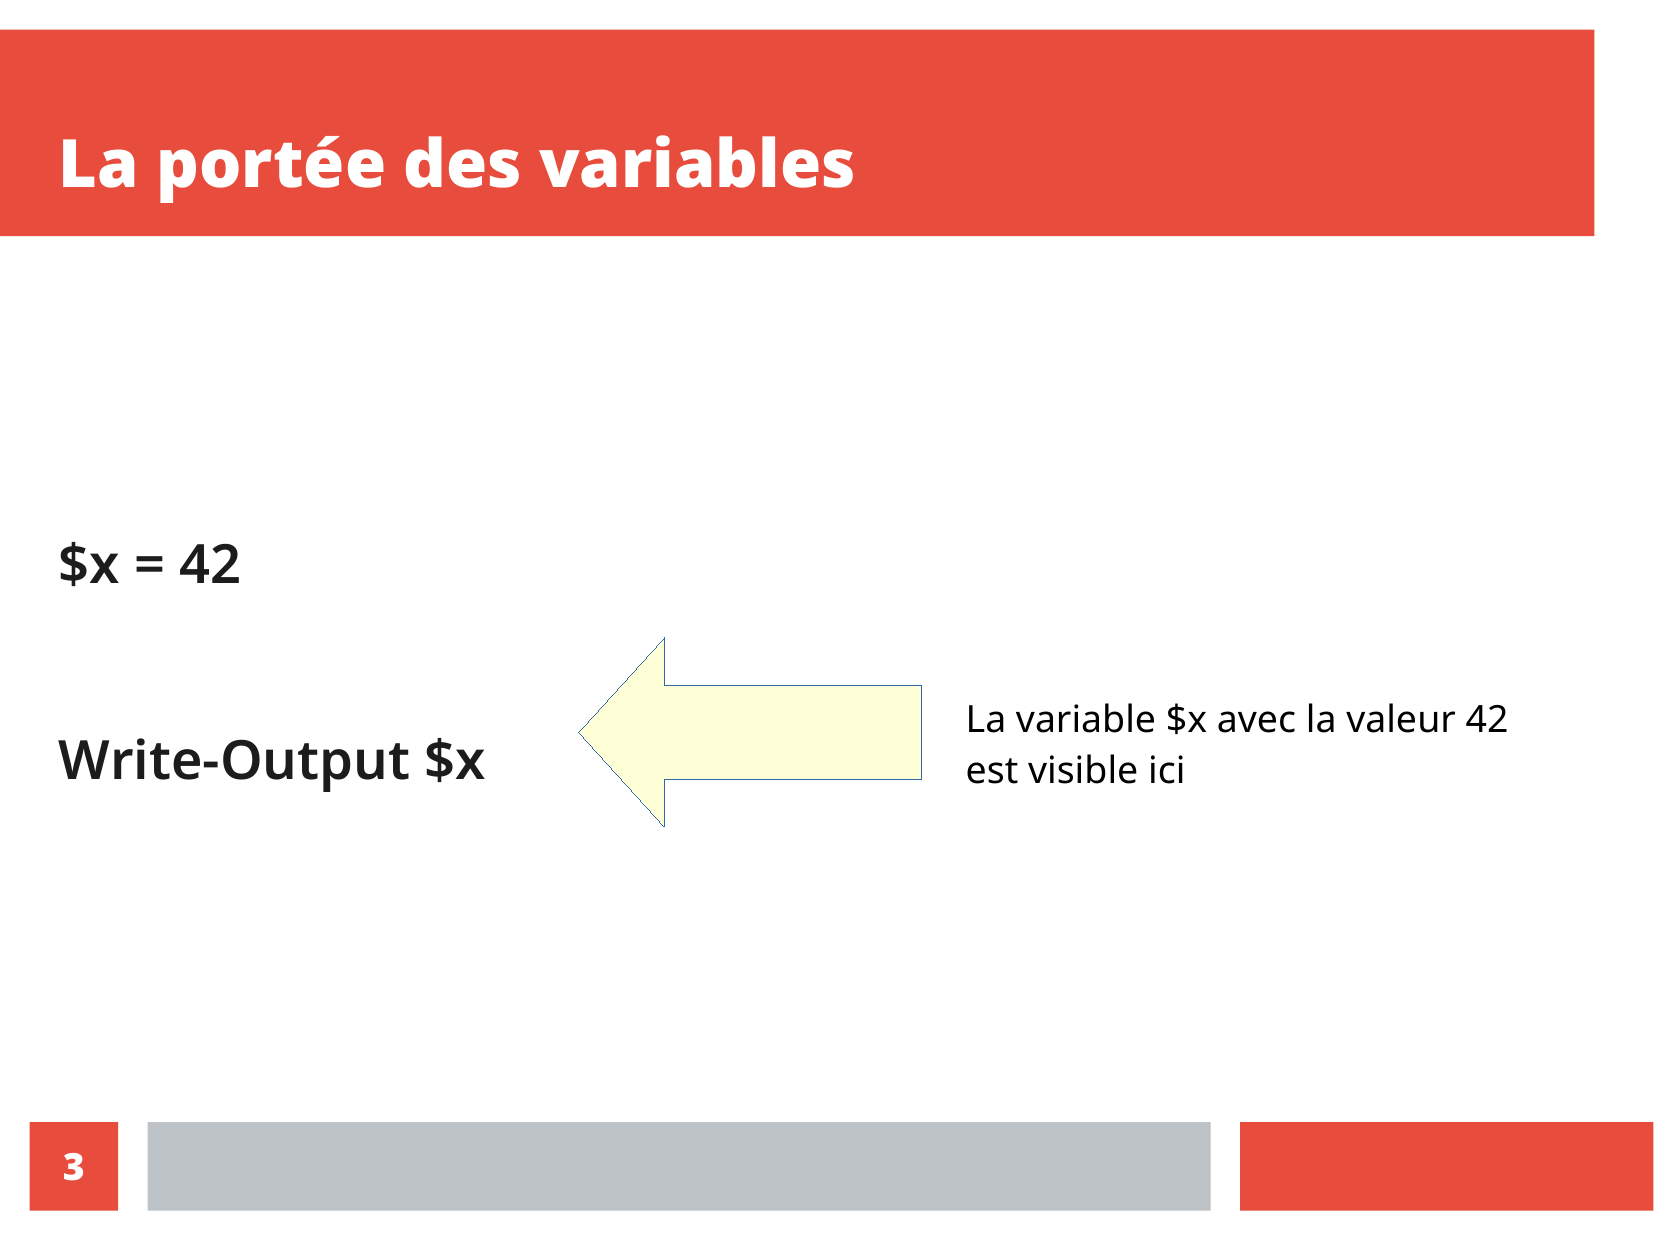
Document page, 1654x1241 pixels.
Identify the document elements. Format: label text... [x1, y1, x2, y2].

list $x = 42 Write-Output $x [59, 525, 579, 804]
text_box La variable $x avec la valeur 42 est visible ici [950, 685, 1554, 787]
text_box [578, 637, 922, 827]
title La portée des variables [59, 59, 1595, 207]
